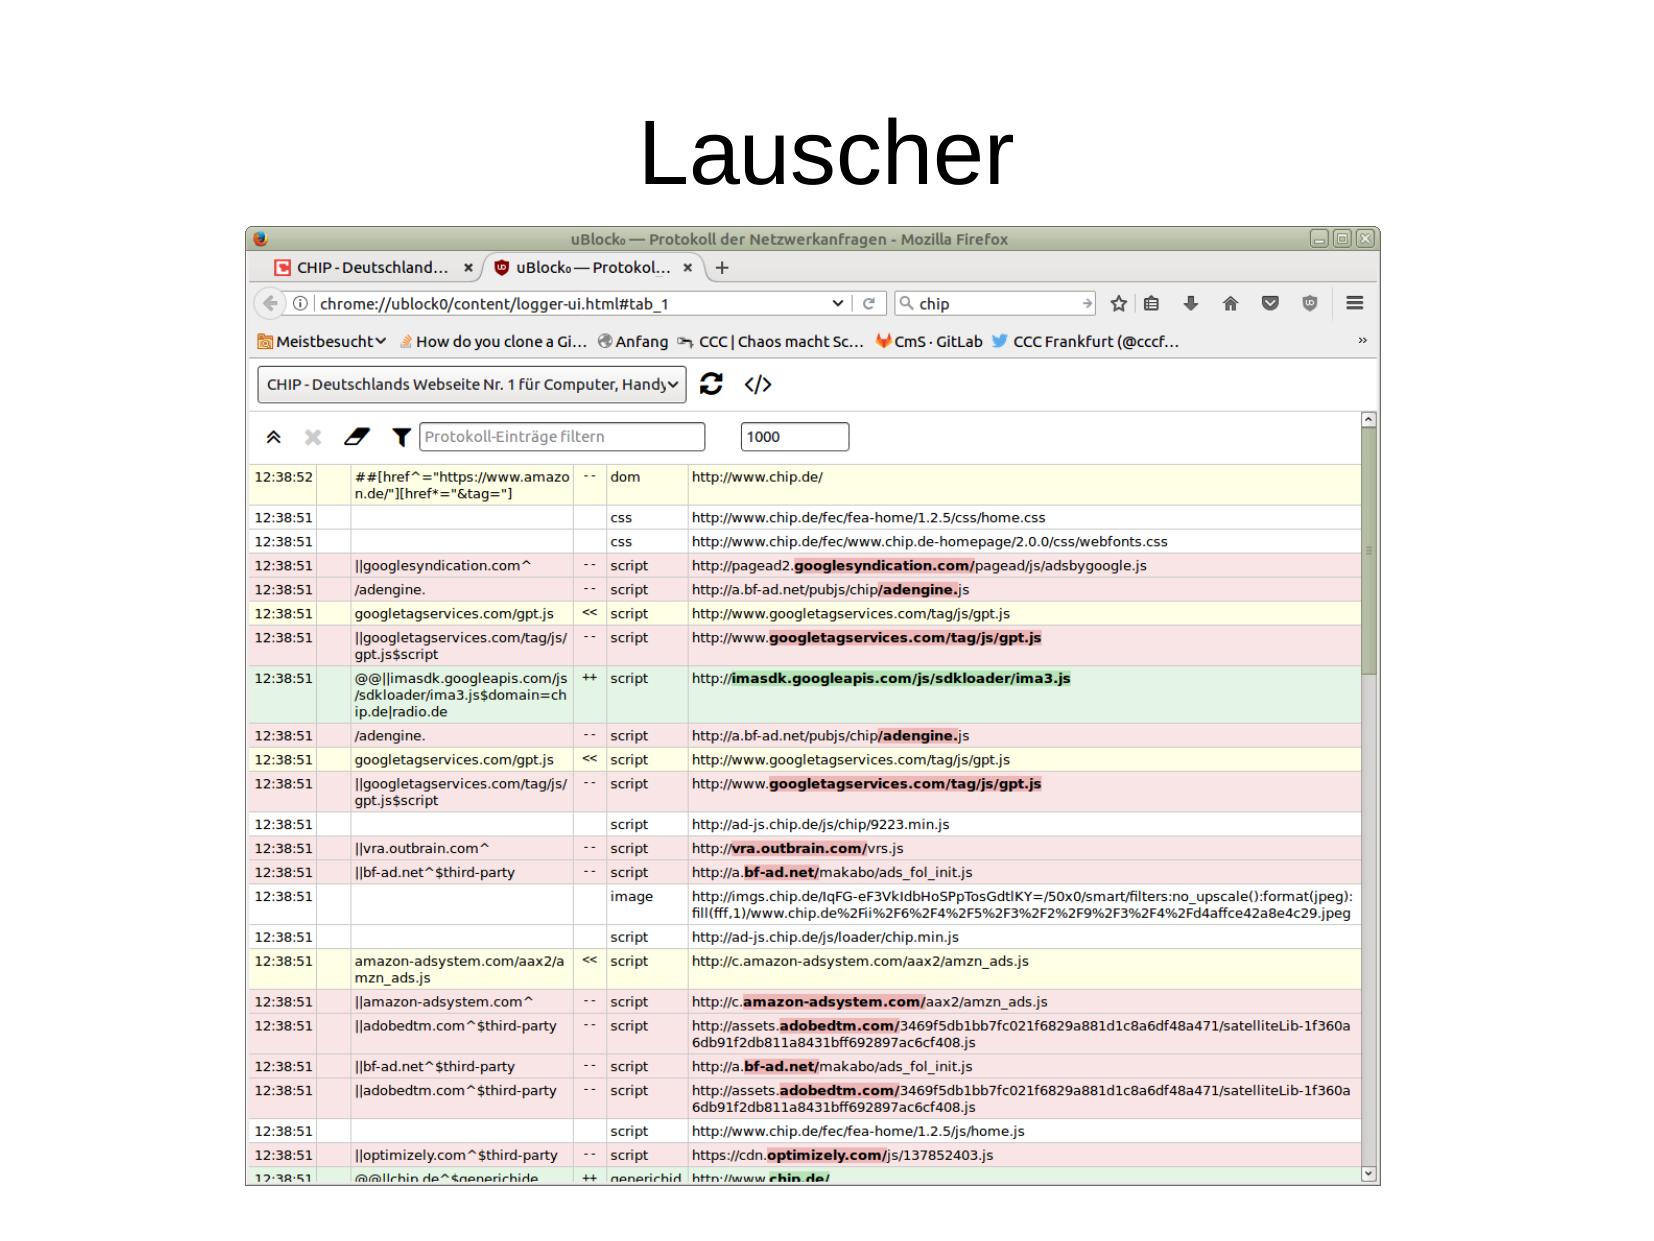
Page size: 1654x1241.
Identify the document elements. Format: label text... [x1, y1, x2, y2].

picture [245, 226, 1381, 1186]
title Lauscher [82, 49, 1571, 257]
